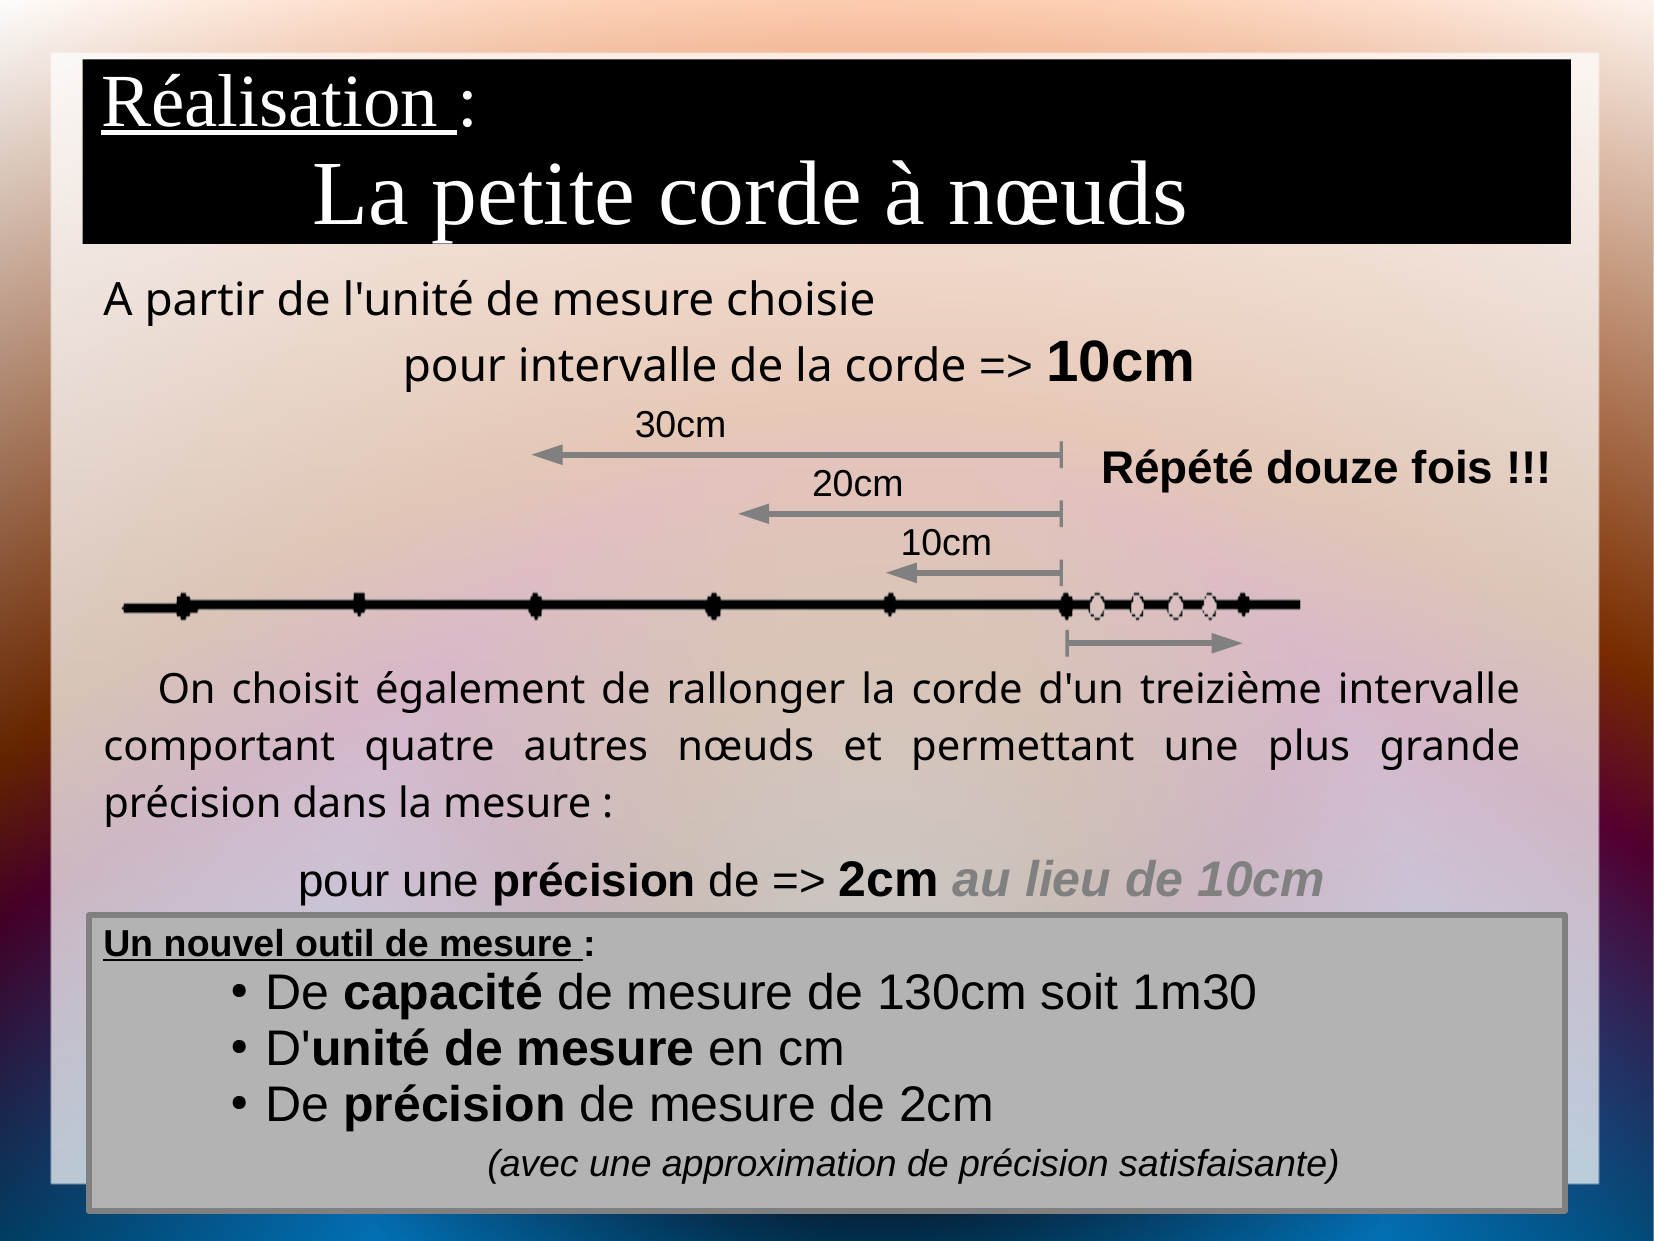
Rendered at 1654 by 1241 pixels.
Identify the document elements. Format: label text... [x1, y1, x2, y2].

text_box [88, 915, 1565, 1211]
text_box A partir de l'unité de mesure choisie pour intervalle de la corde => 10cm [88, 258, 1536, 402]
text_box 20cm [797, 458, 975, 512]
text_box 30cm [620, 395, 798, 453]
text_box Répété douze fois !!! [1086, 434, 1589, 502]
title Réalisation : La petite corde à nœuds [82, 59, 1571, 244]
text_box 10cm [885, 517, 1063, 571]
picture [0, 0, 1654, 1241]
text_box Un nouvel outil de mesure : De capacité de mesure de 130cm soit 1m30 D'unité de mesure en cm De précision de mesure de 2cm (avec une approximation de précision satisfaisante) [88, 915, 1506, 1201]
text_box On choisit également de rallonger la corde d'un treizième intervalle comportant quatre autres nœuds et permettant une plus grande précision dans la mesure : pour une précision de => 2cm au lieu de 10cm [88, 651, 1536, 907]
